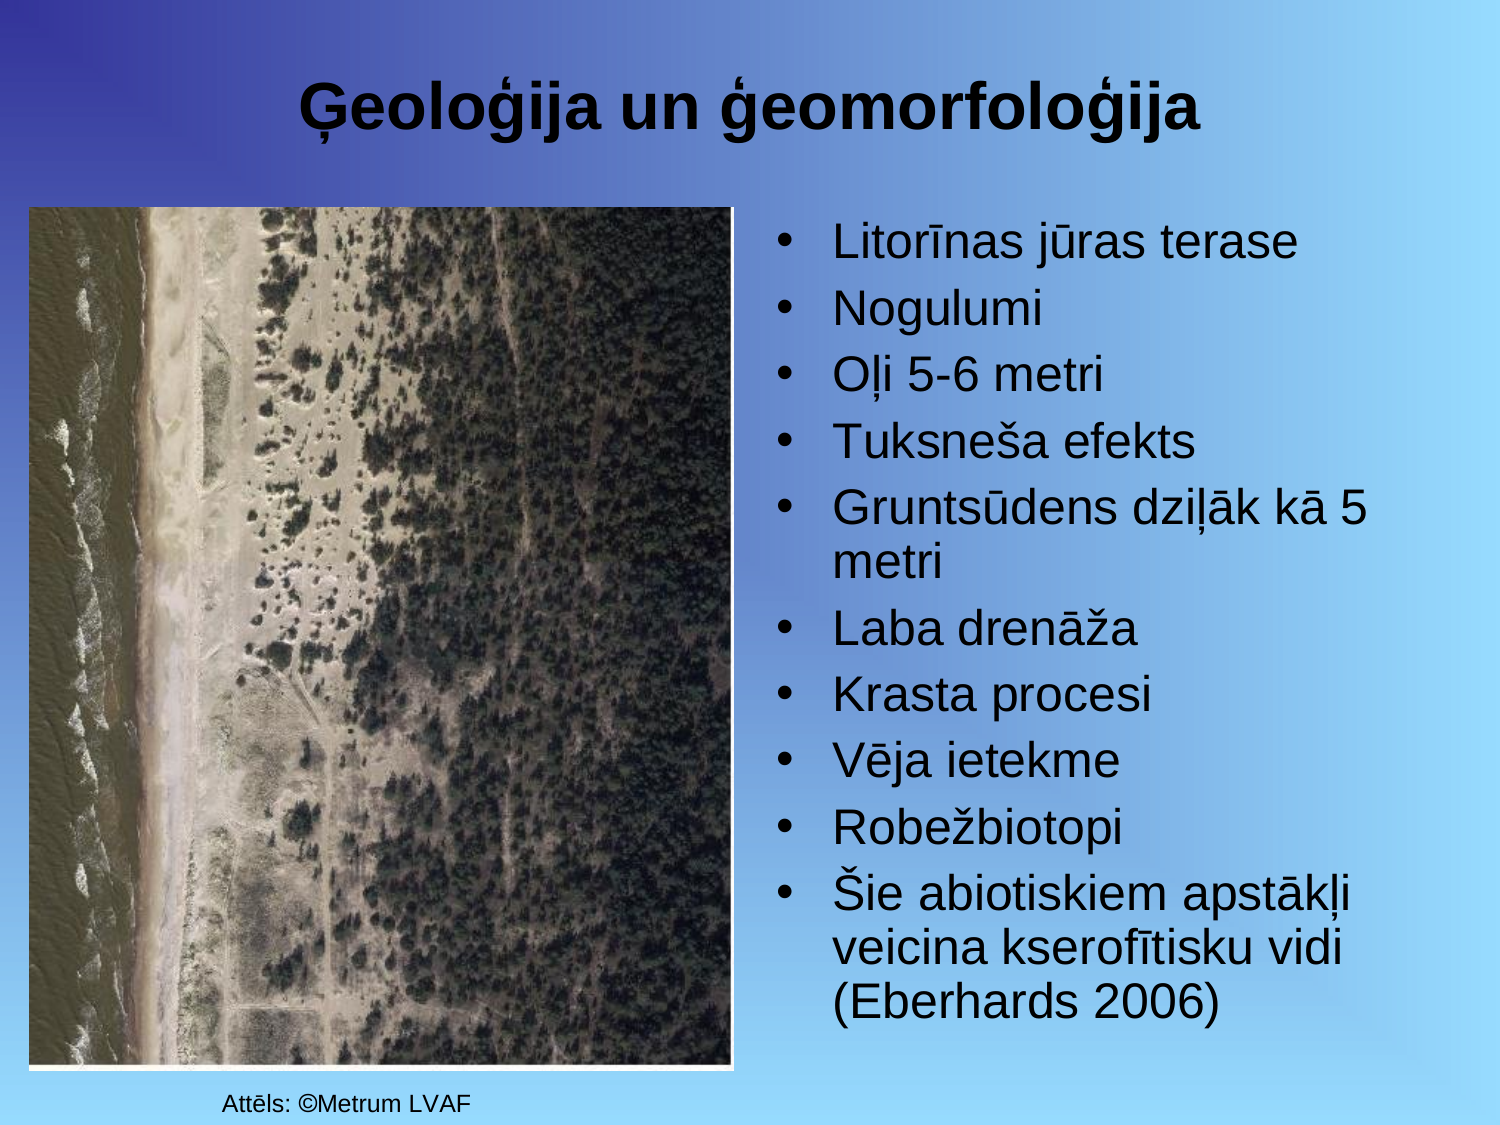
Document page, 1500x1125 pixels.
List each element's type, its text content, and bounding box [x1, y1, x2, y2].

text_box Attēls: Metrum LVAF [207, 1079, 487, 1125]
picture [0, 0, 1500, 1125]
title Ģeoloģija un ģeomorfoloģija [75, 45, 1426, 161]
list Litorīnas jūras terase Nogulumi Oļi 5-6 metri Tuksneša efekts Gruntsūdens dziļāk kā 5 metri Laba drenāža Krasta procesi Vēja ietekme Robežbiotopi Šie abiotiskiem apstākļi veicina kserofītisku vidi (Eberhards 2006) [761, 207, 1425, 1059]
